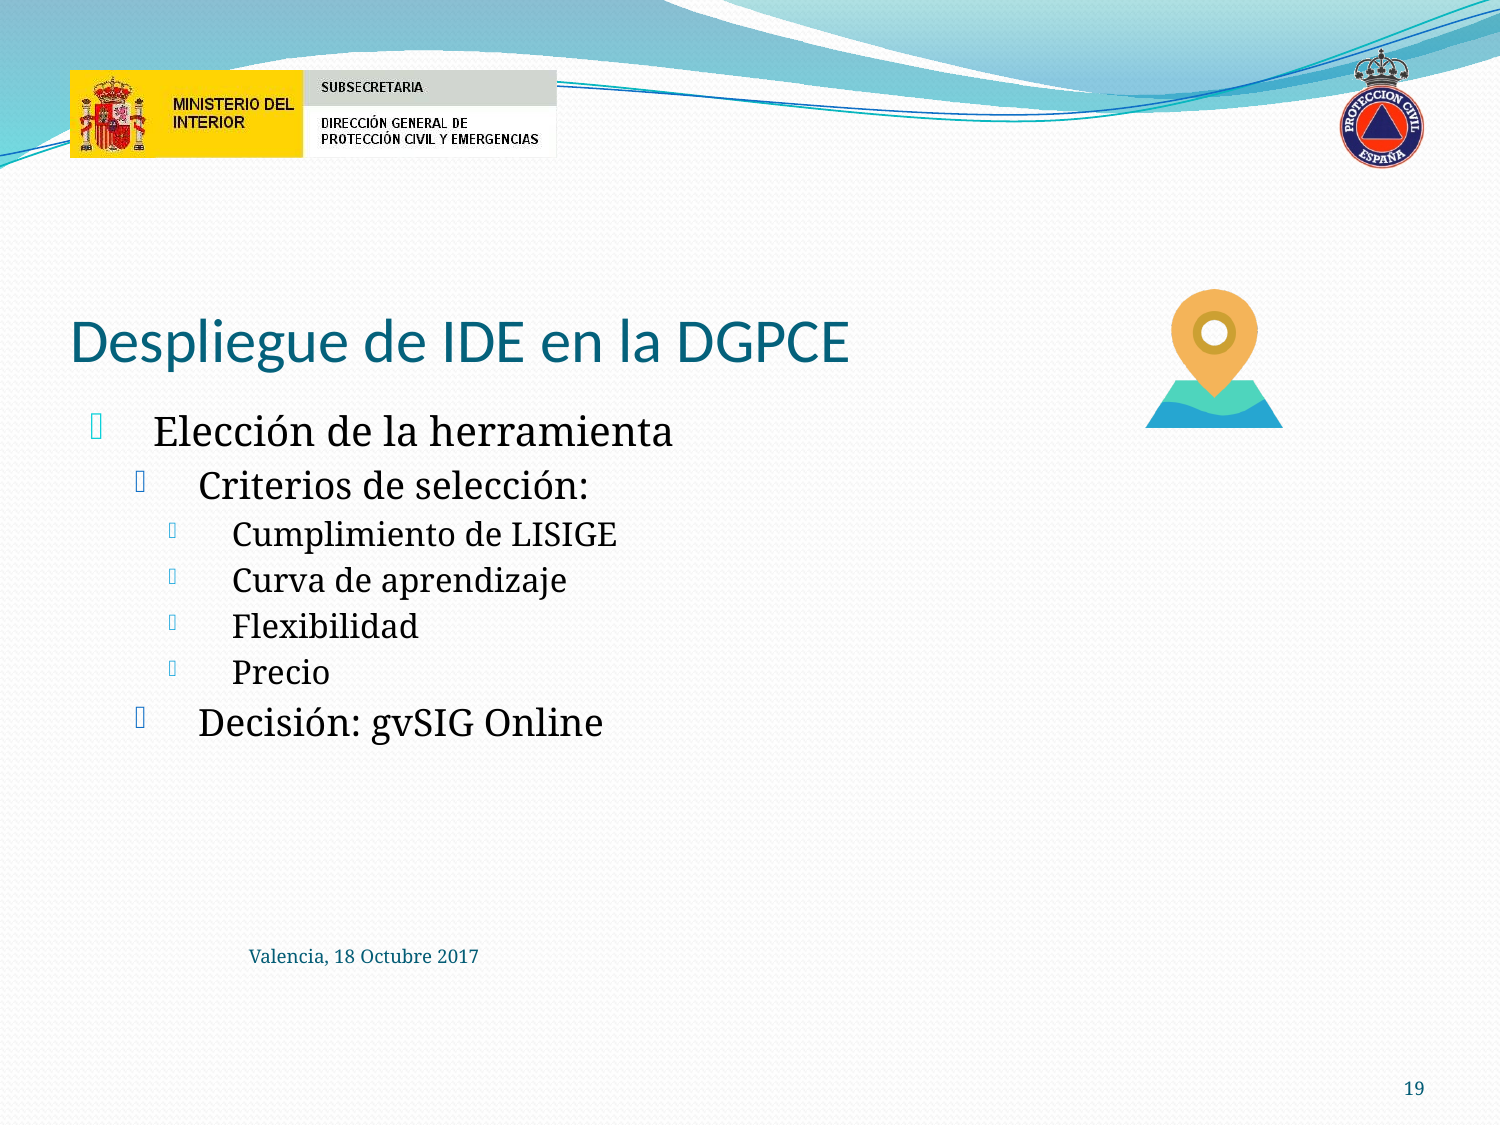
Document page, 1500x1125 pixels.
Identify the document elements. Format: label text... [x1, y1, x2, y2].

picture [0, 0, 1500, 1125]
list Elección de la herramienta Criterios de selección: Cumplimiento de LISIGE Curva de aprendizaje Flexibilidad Precio Decisión: gvSIG Online [75, 398, 1425, 1038]
title Despliegue de IDE en la DGPCE [70, 187, 1421, 375]
slide_number <number> [1299, 1042, 1425, 1103]
picture [24, 147, 50, 156]
slide_number Valencia, 18 Octubre 2017 [249, 922, 507, 968]
